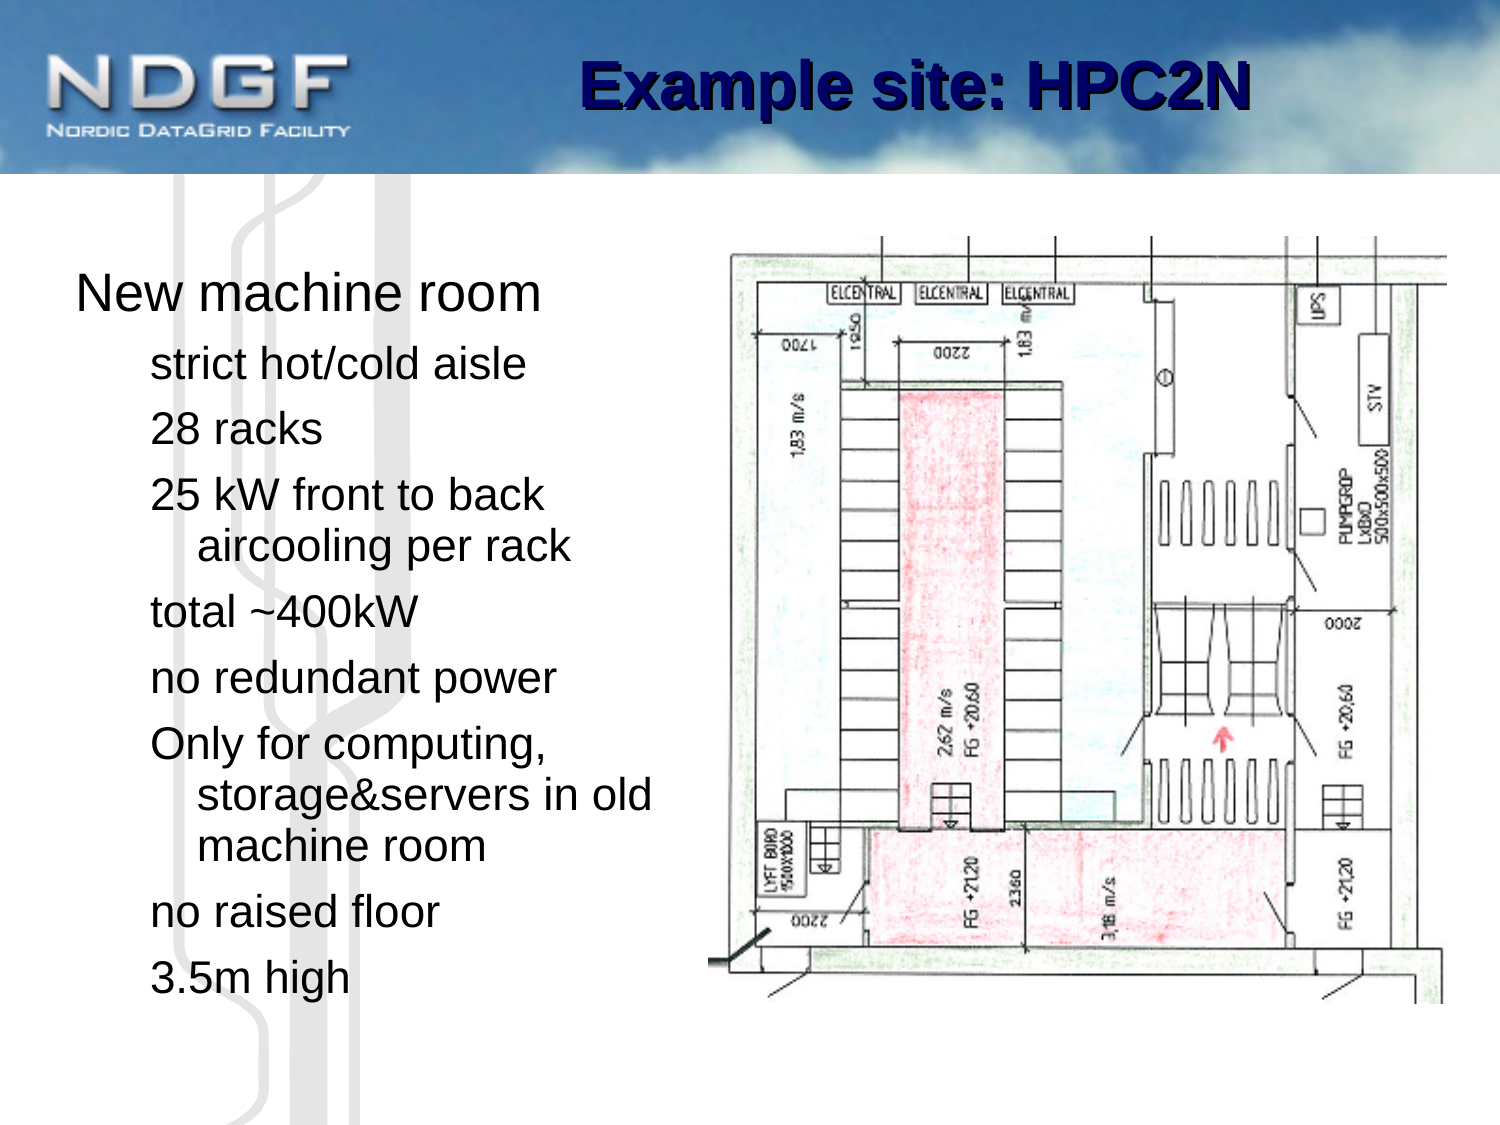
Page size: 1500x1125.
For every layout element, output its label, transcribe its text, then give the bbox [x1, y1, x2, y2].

picture [0, 0, 1500, 1125]
list New machine room strict hot/cold aisle 28 racks 25 kW front to back aircooling per rack total ~400kW no redundant power Only for computing, storage&servers in old machine room no raised floor 3.5m high [75, 262, 709, 1073]
picture [708, 236, 1447, 1004]
title Example site: HPC2N [372, 11, 1459, 157]
